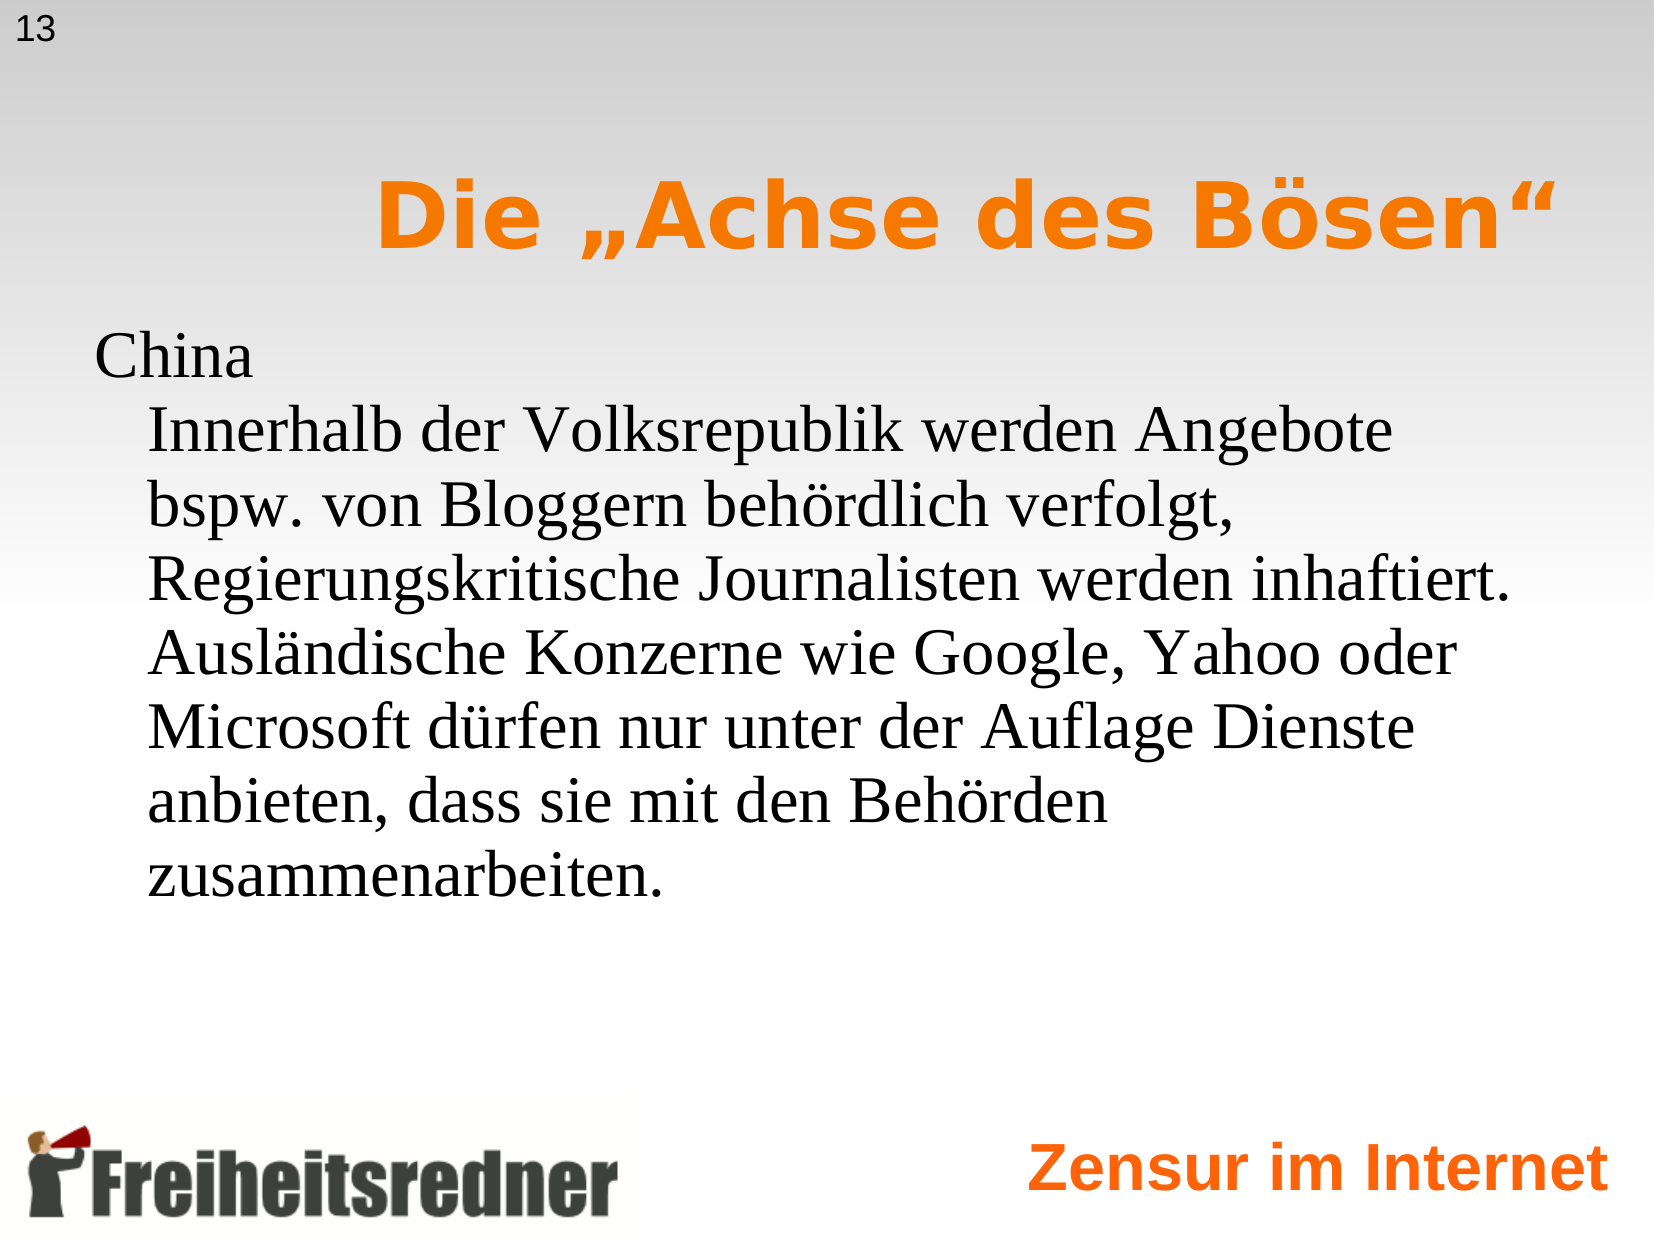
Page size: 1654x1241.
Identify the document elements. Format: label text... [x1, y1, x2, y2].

picture [0, 1096, 635, 1241]
title Die „Achse des Bösen“ [76, 163, 1565, 271]
list China Innerhalb der Volksrepublik werden Angebote bspw. von Bloggern behördlich verfolgt, Regierungskritische Journalisten werden inhaftiert. Ausländische Konzerne wie Google, Yahoo oder Microsoft dürfen nur unter der Auflage Dienste anbieten, dass sie mit den Behörden zusammenarbeiten. [76, 318, 1565, 1123]
